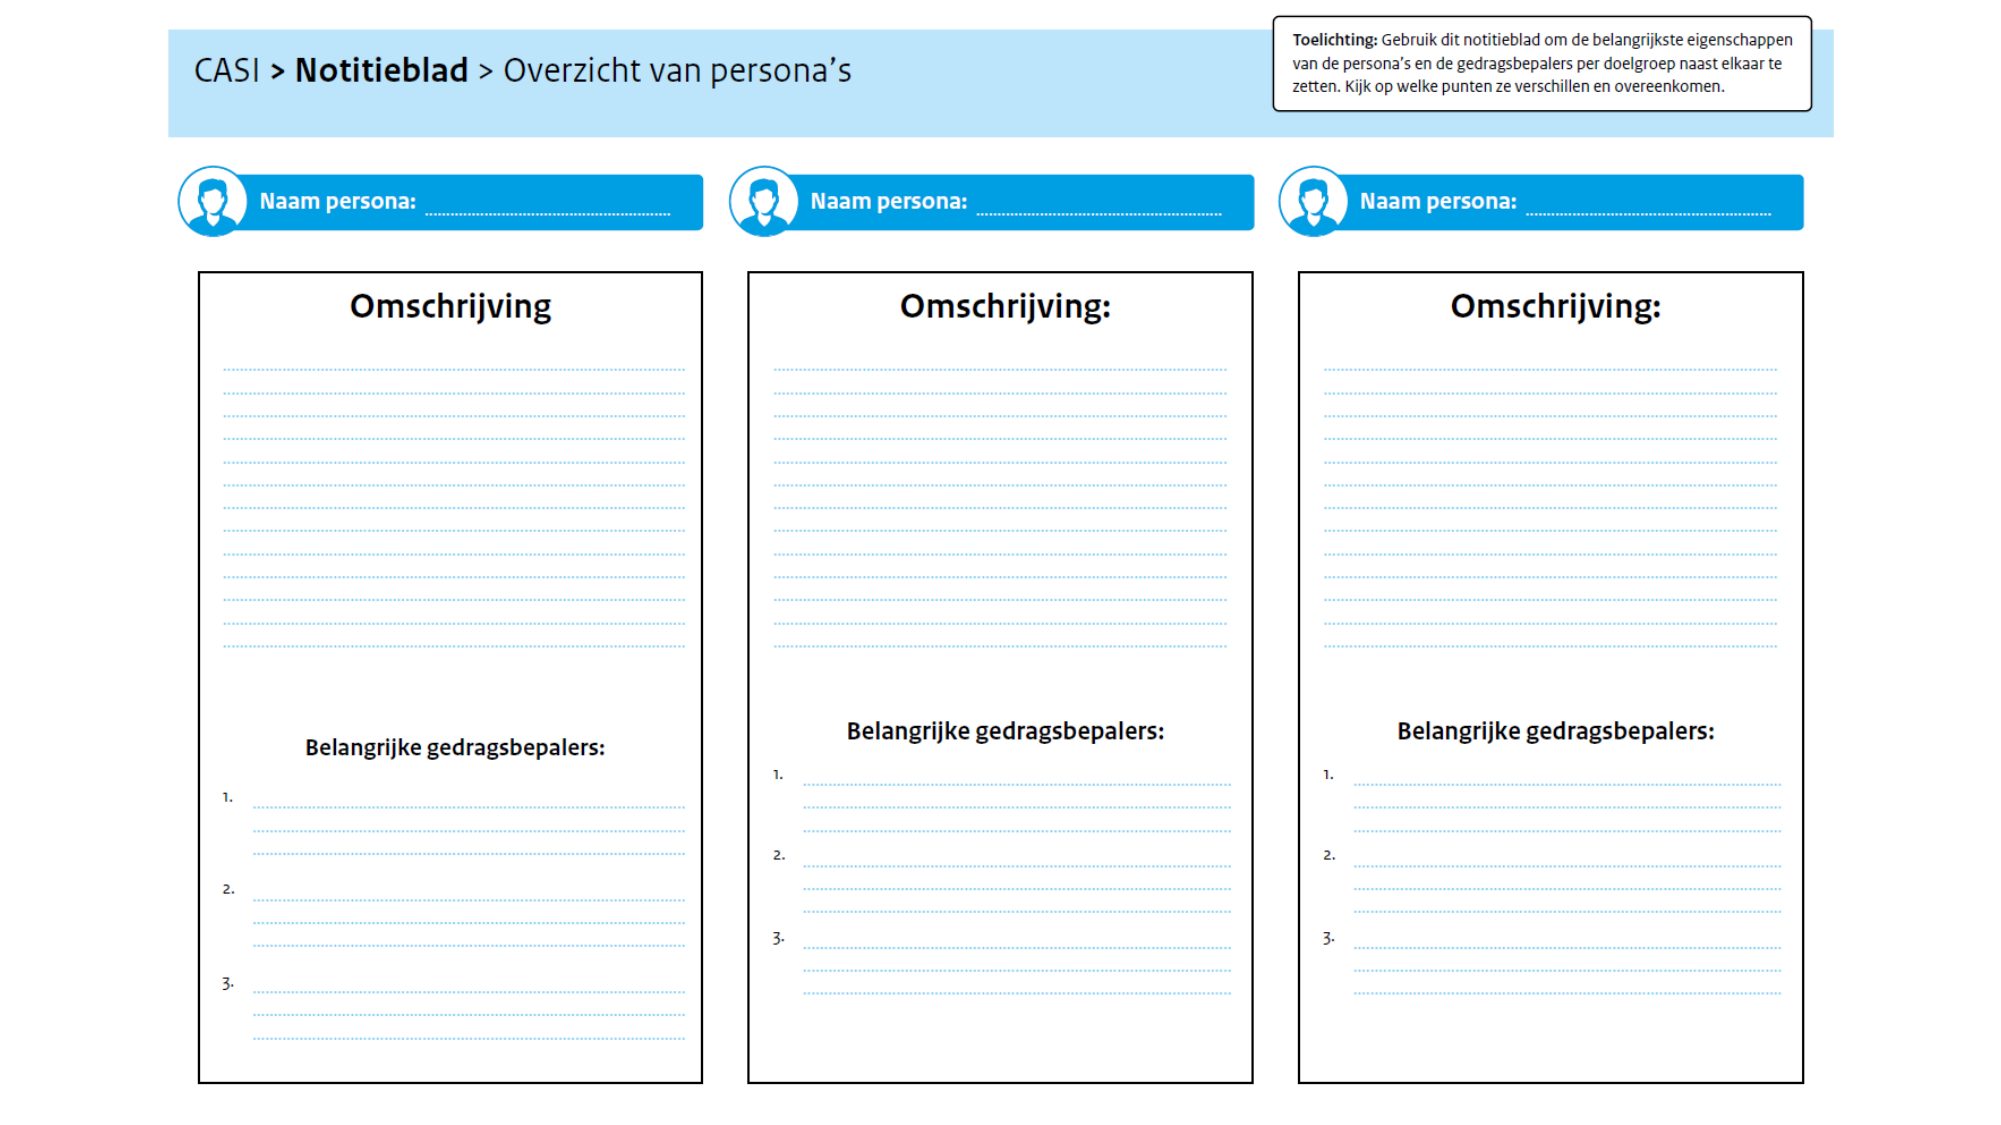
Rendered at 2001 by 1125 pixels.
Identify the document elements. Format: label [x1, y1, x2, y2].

picture [139, 0, 1861, 1125]
